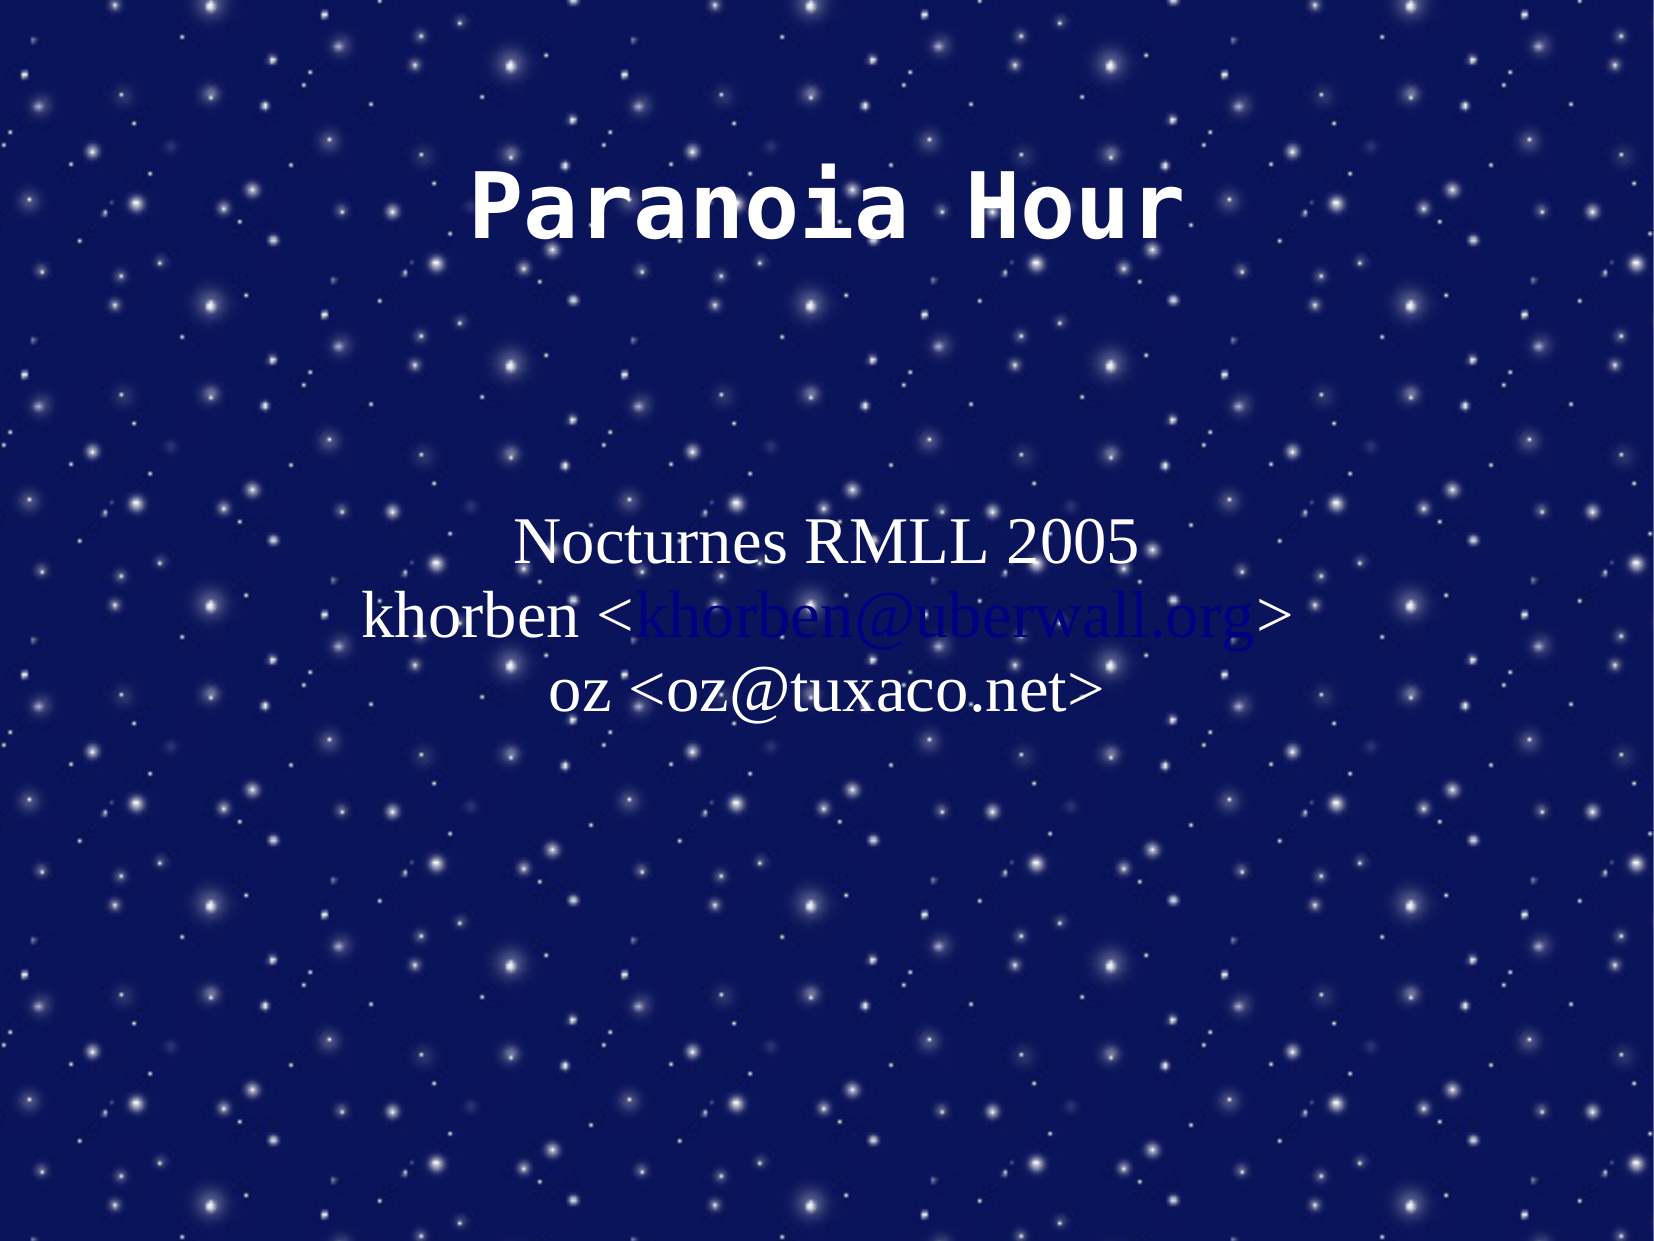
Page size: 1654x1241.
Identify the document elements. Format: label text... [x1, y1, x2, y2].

picture [0, 0, 1654, 1241]
title Paranoia Hour [121, 102, 1534, 310]
subtitle Nocturnes RMLL 2005 khorben <khorben@uberwall.org> oz <oz@tuxaco.net> [121, 344, 1534, 886]
